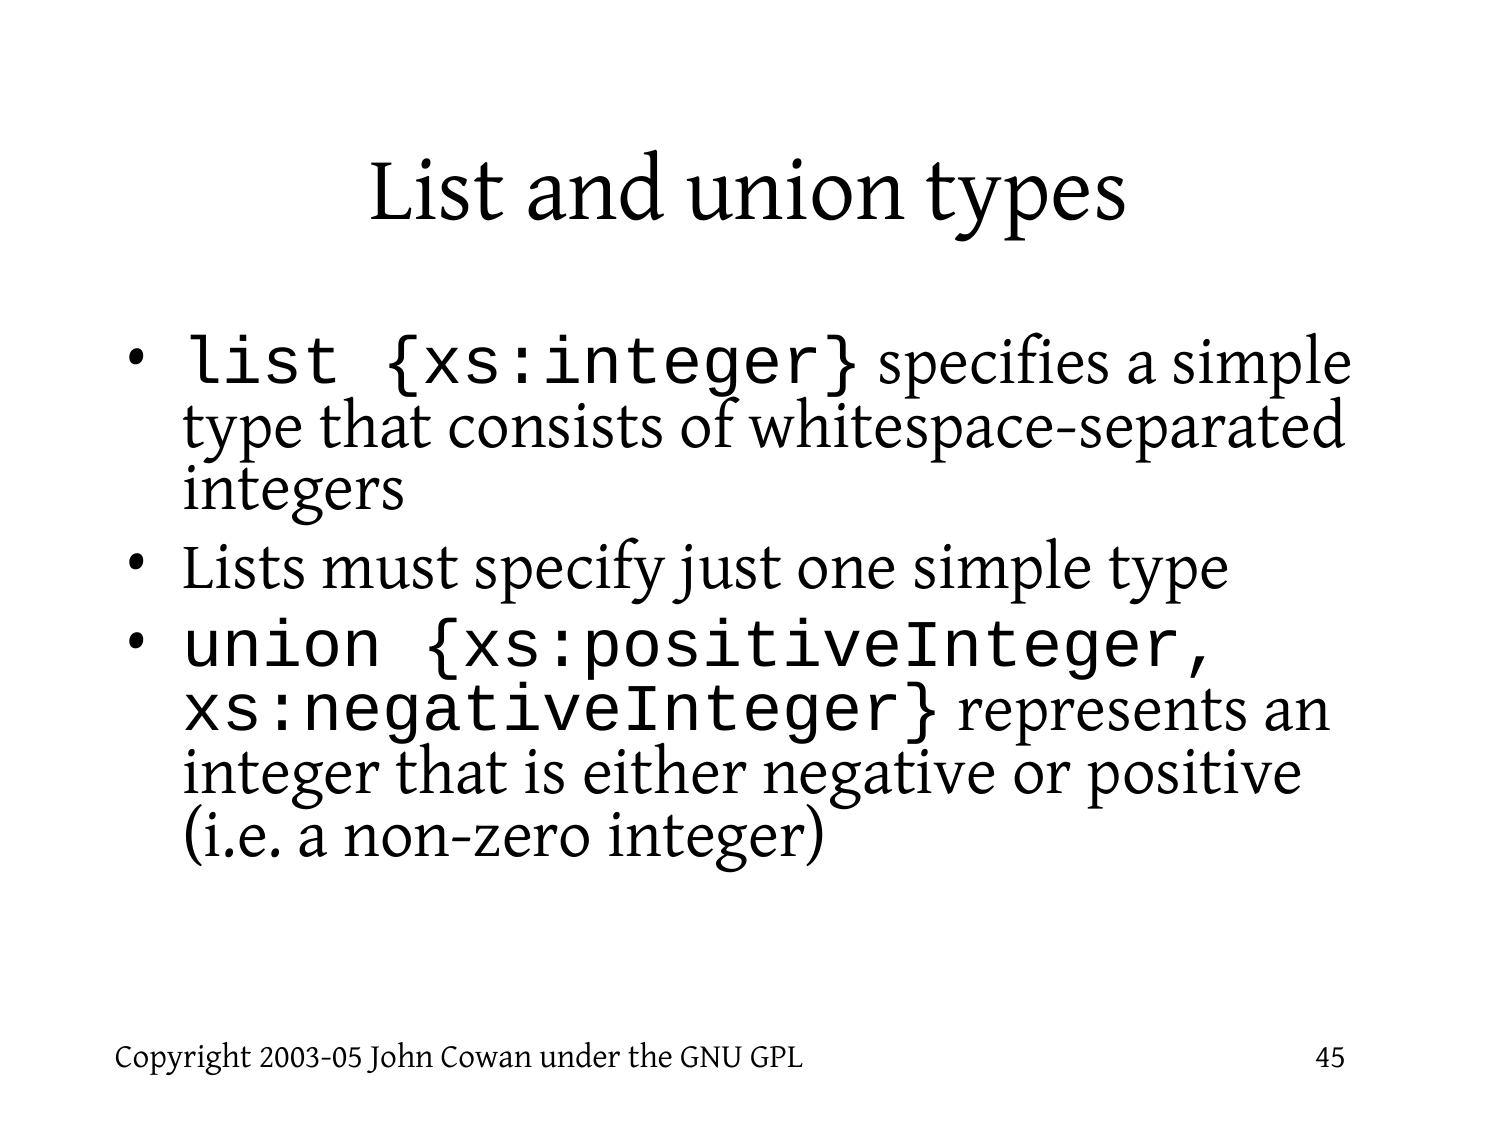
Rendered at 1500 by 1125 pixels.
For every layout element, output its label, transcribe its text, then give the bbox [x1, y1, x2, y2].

list list {xs:integer} specifies a simple type that consists of whitespace-separated integers Lists must specify just one simple type union {xs:positiveInteger, xs:negativeInteger} represents an integer that is either negative or positive (i.e. a non-zero integer) [112, 324, 1388, 1011]
title List and union types [112, 99, 1388, 288]
